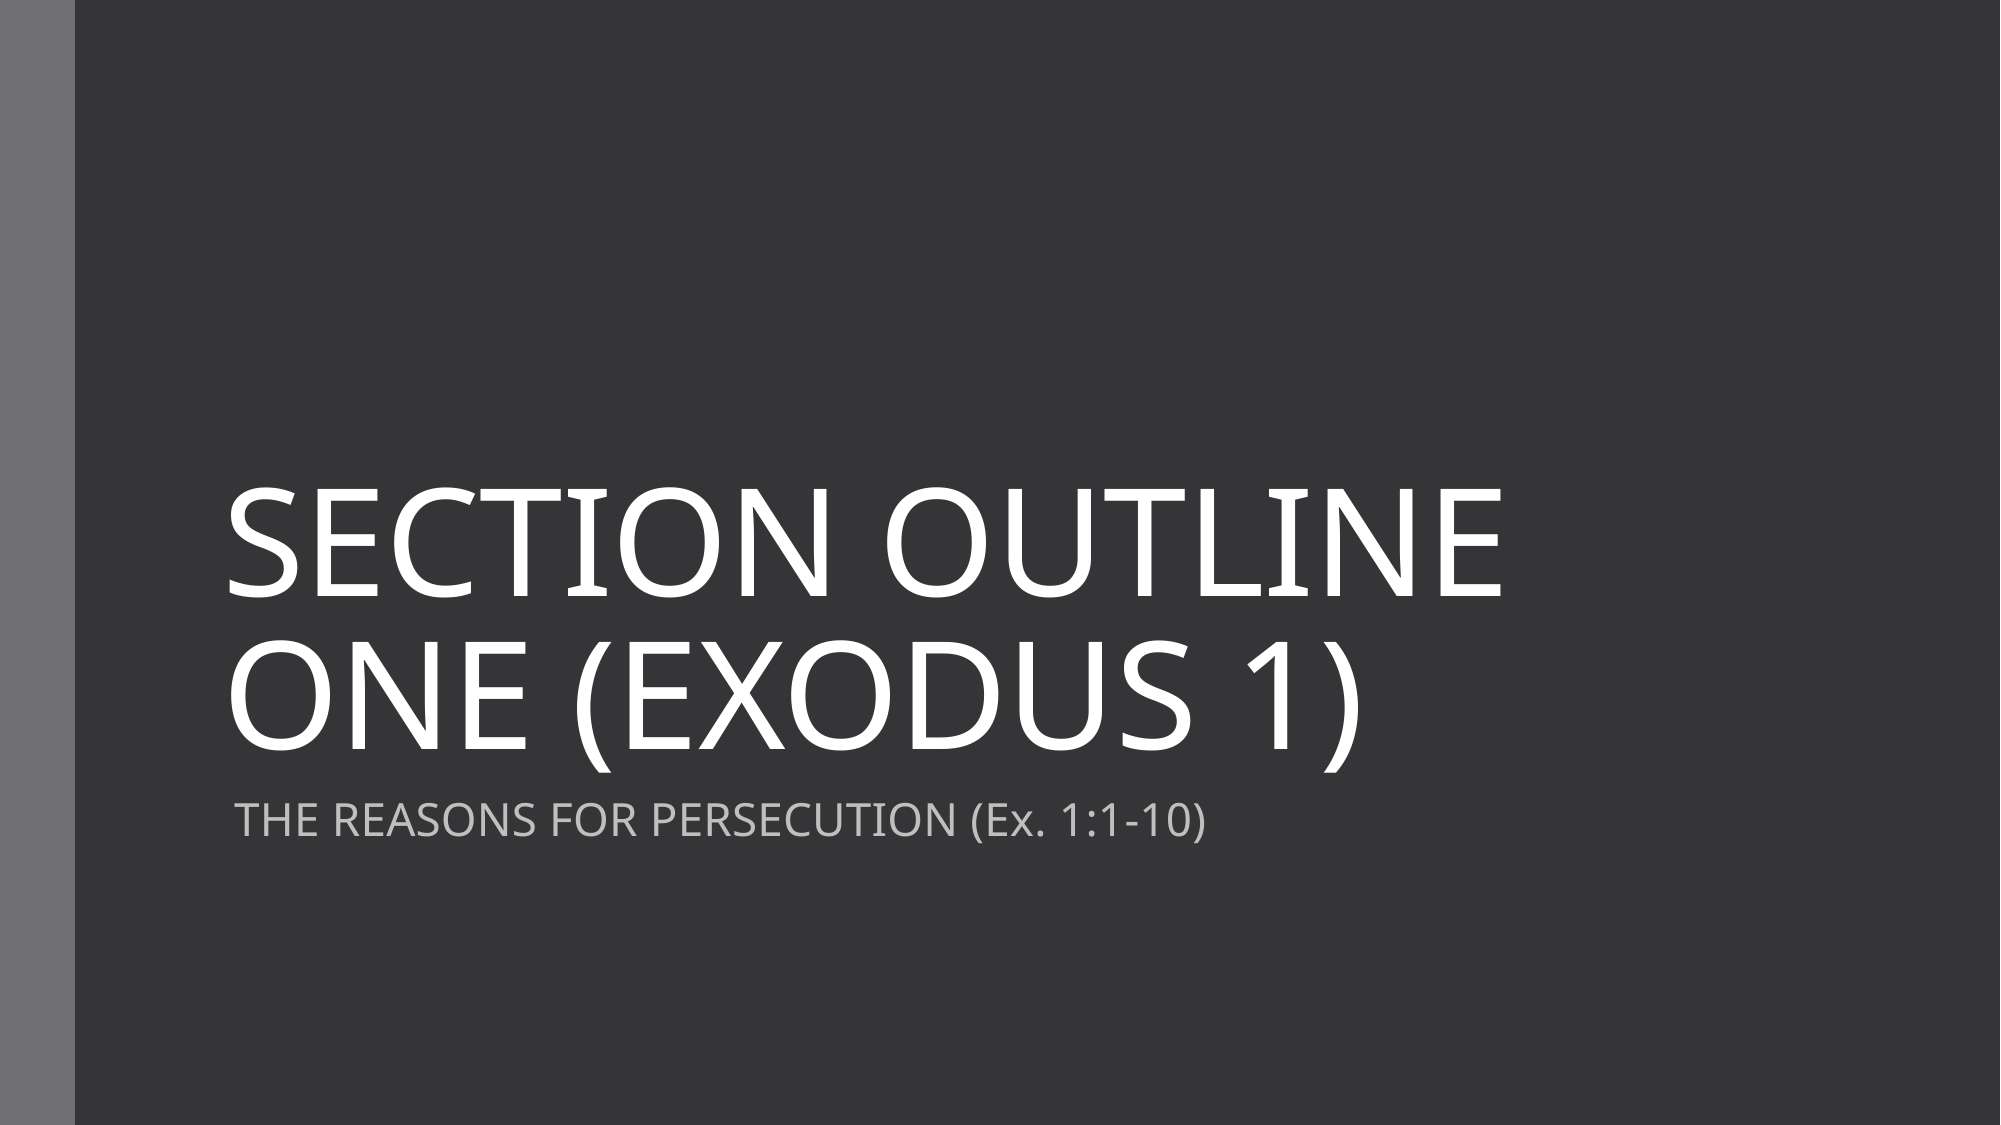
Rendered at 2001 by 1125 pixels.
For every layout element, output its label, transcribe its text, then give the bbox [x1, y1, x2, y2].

title SECTION OUTLINE ONE (EXODUS 1) [206, 124, 1752, 787]
subtitle THE REASONS FOR PERSECUTION (Ex. 1:1-10) [206, 787, 1752, 1066]
